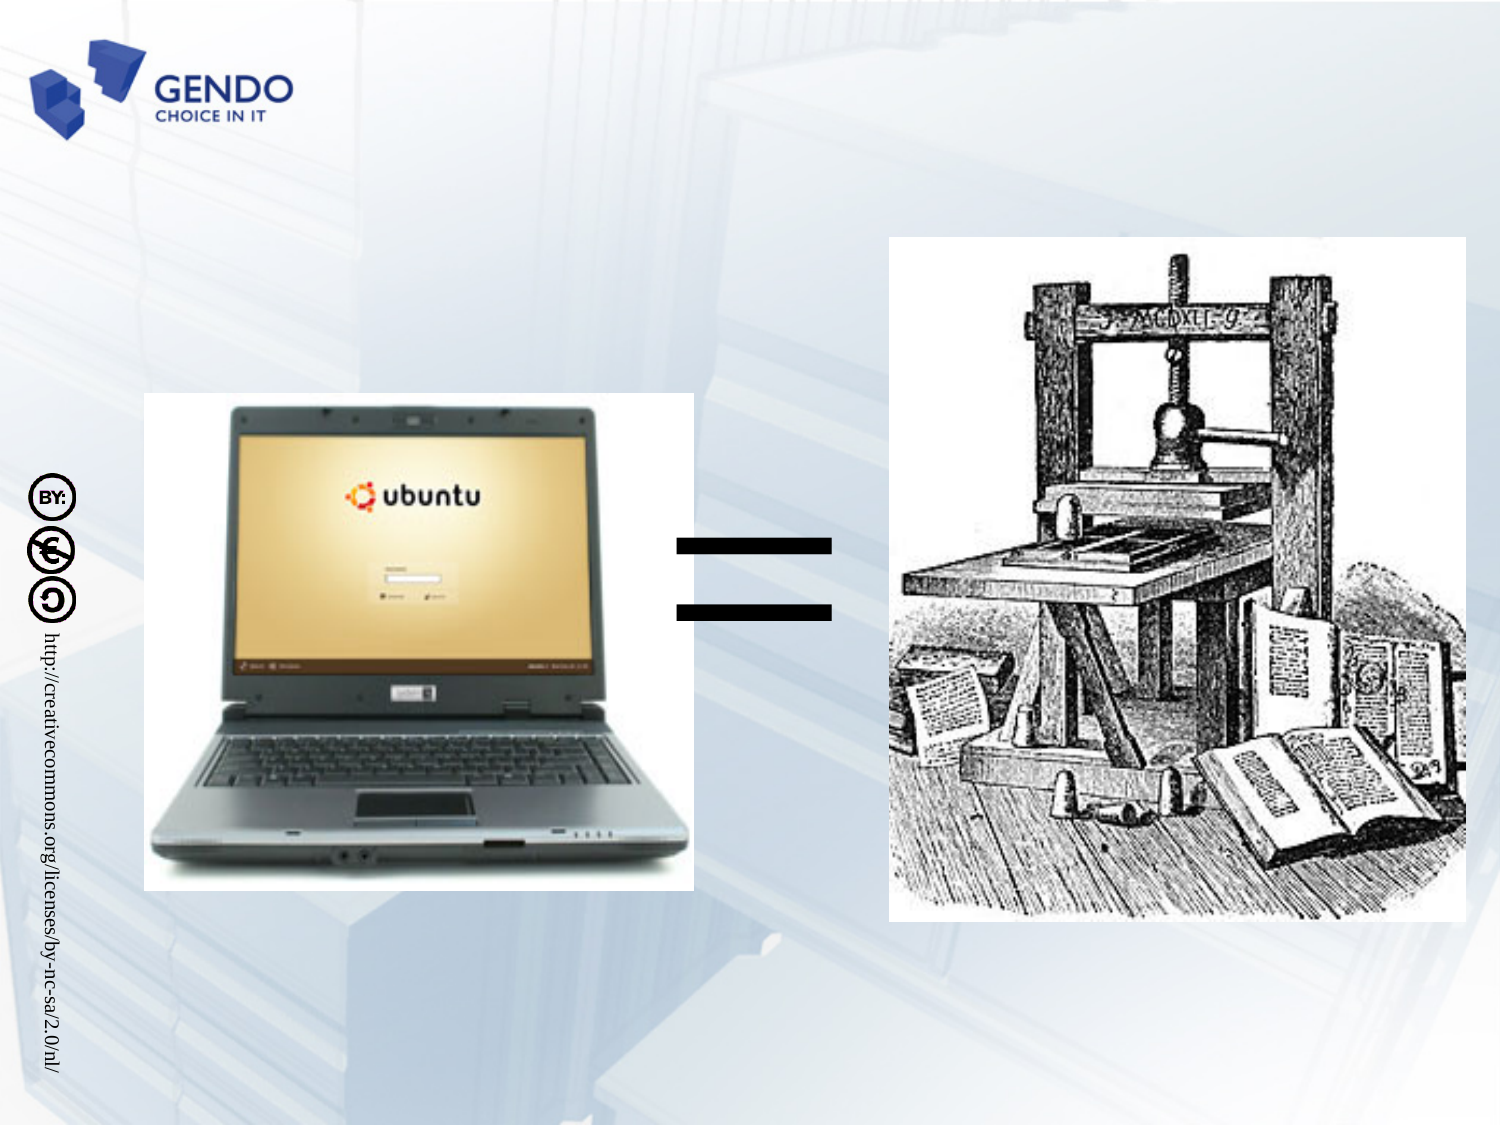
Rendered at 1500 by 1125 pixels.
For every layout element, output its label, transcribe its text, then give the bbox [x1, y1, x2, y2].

text_box = [645, 450, 864, 835]
picture [0, 0, 1500, 1125]
